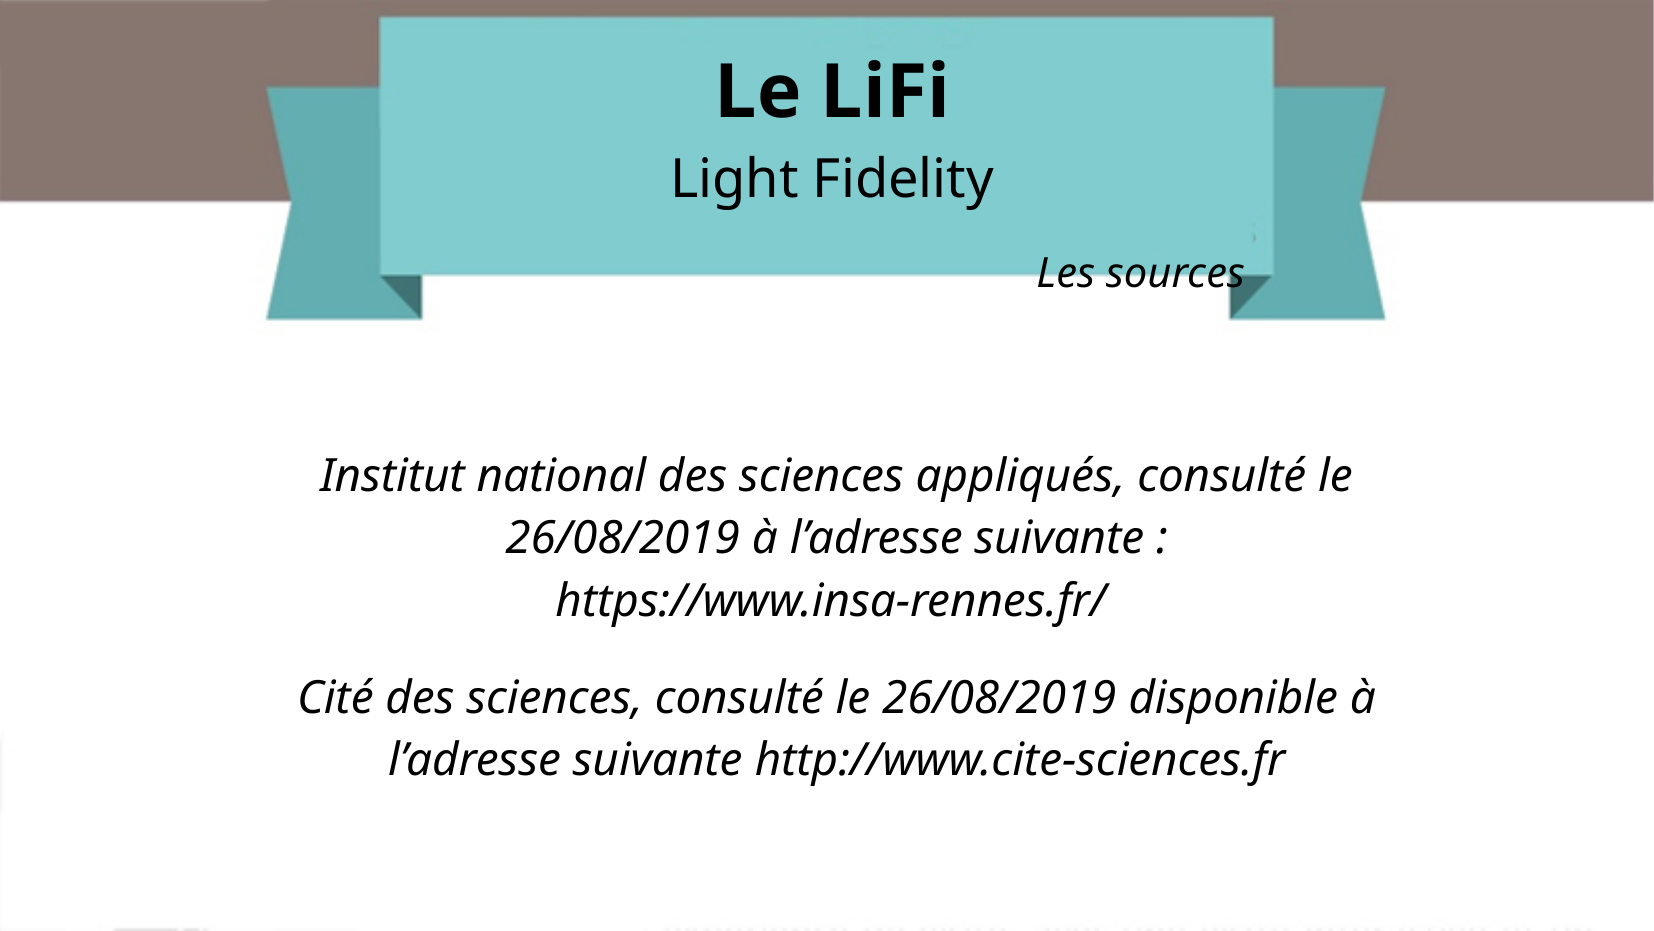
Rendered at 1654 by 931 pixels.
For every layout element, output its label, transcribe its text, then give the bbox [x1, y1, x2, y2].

picture [0, 0, 1654, 931]
text_box Le LiFi Light Fidelity Les sources [405, 29, 1261, 269]
text_box Institut national des sciences appliqués, consulté le 26/08/2019 à l’adresse suivante :https://www.insa-rennes.fr/ Cité des sciences, consulté le 26/08/2019 disponible à l’adresse suivante http://www.cite-sciences.fr [195, 435, 1456, 804]
